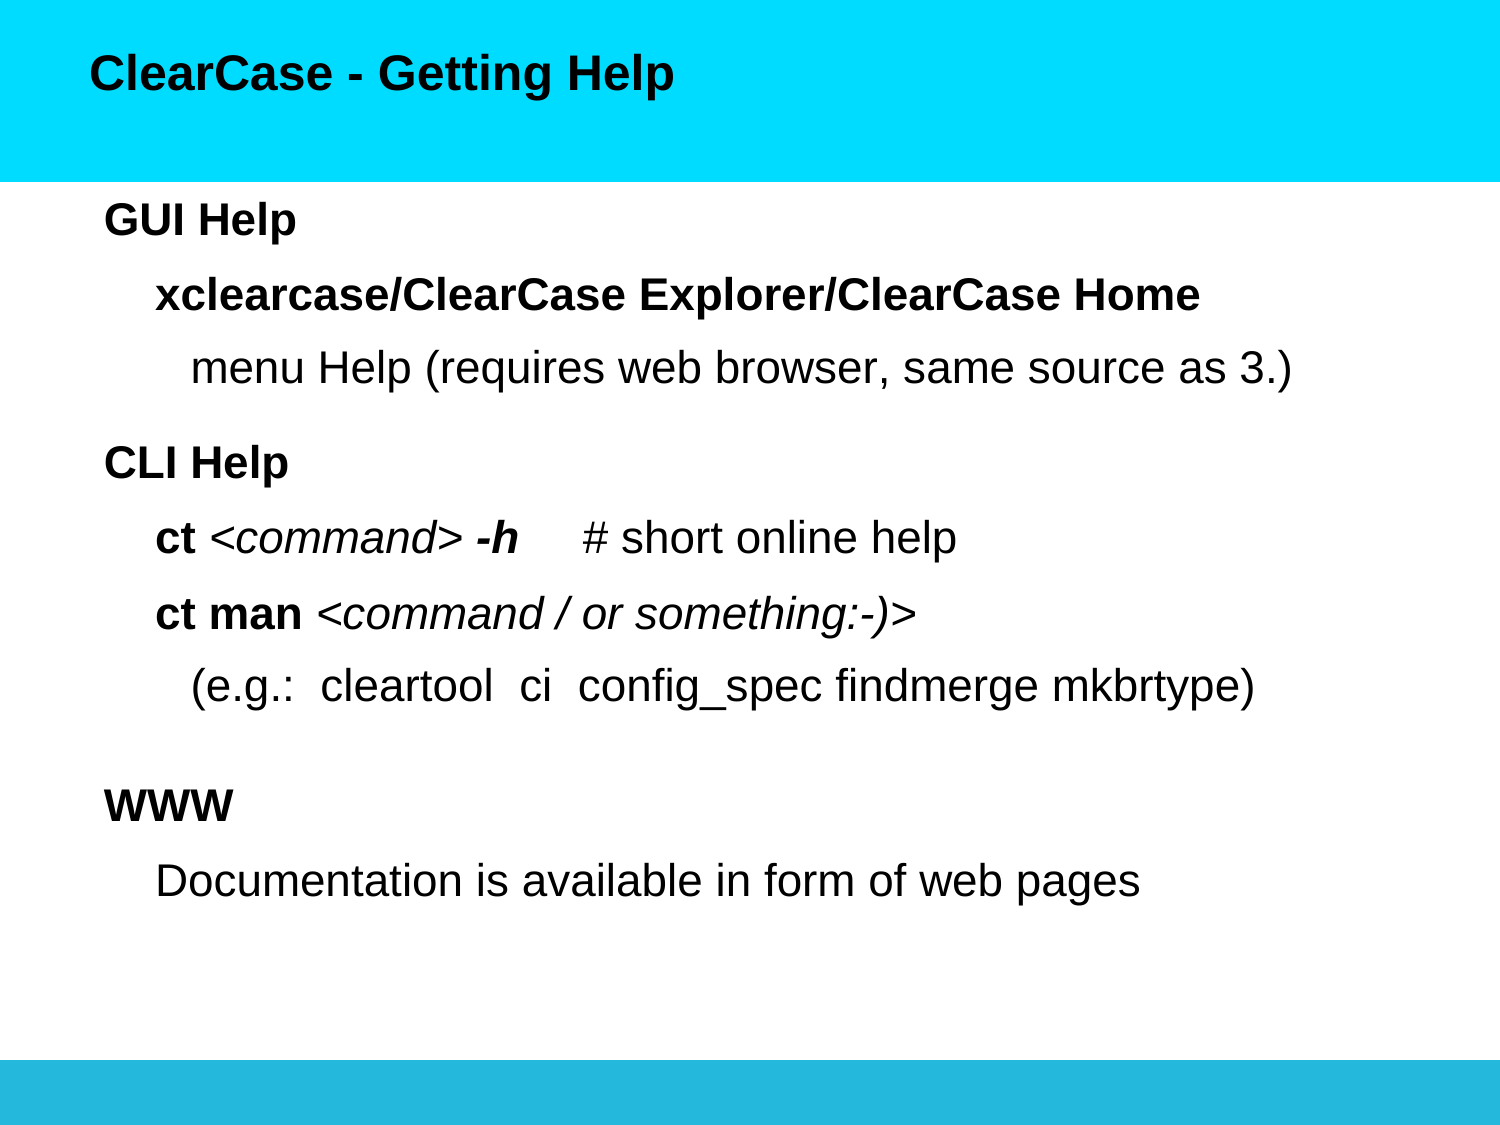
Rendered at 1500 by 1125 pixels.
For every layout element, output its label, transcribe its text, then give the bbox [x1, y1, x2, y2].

list GUI Help xclearcase/ClearCase Explorer/ClearCase Home menu Help (requires web browser, same source as 3.) CLI Help ct <command> -h # short online help ct man <command / or something:-)> (e.g.: cleartool ci config_spec findmerge mkbrtype) WWW Documentation is available in form of web pages [69, 188, 1455, 1053]
picture [0, 182, 1500, 1060]
title ClearCase - Getting Help [74, 0, 1026, 173]
